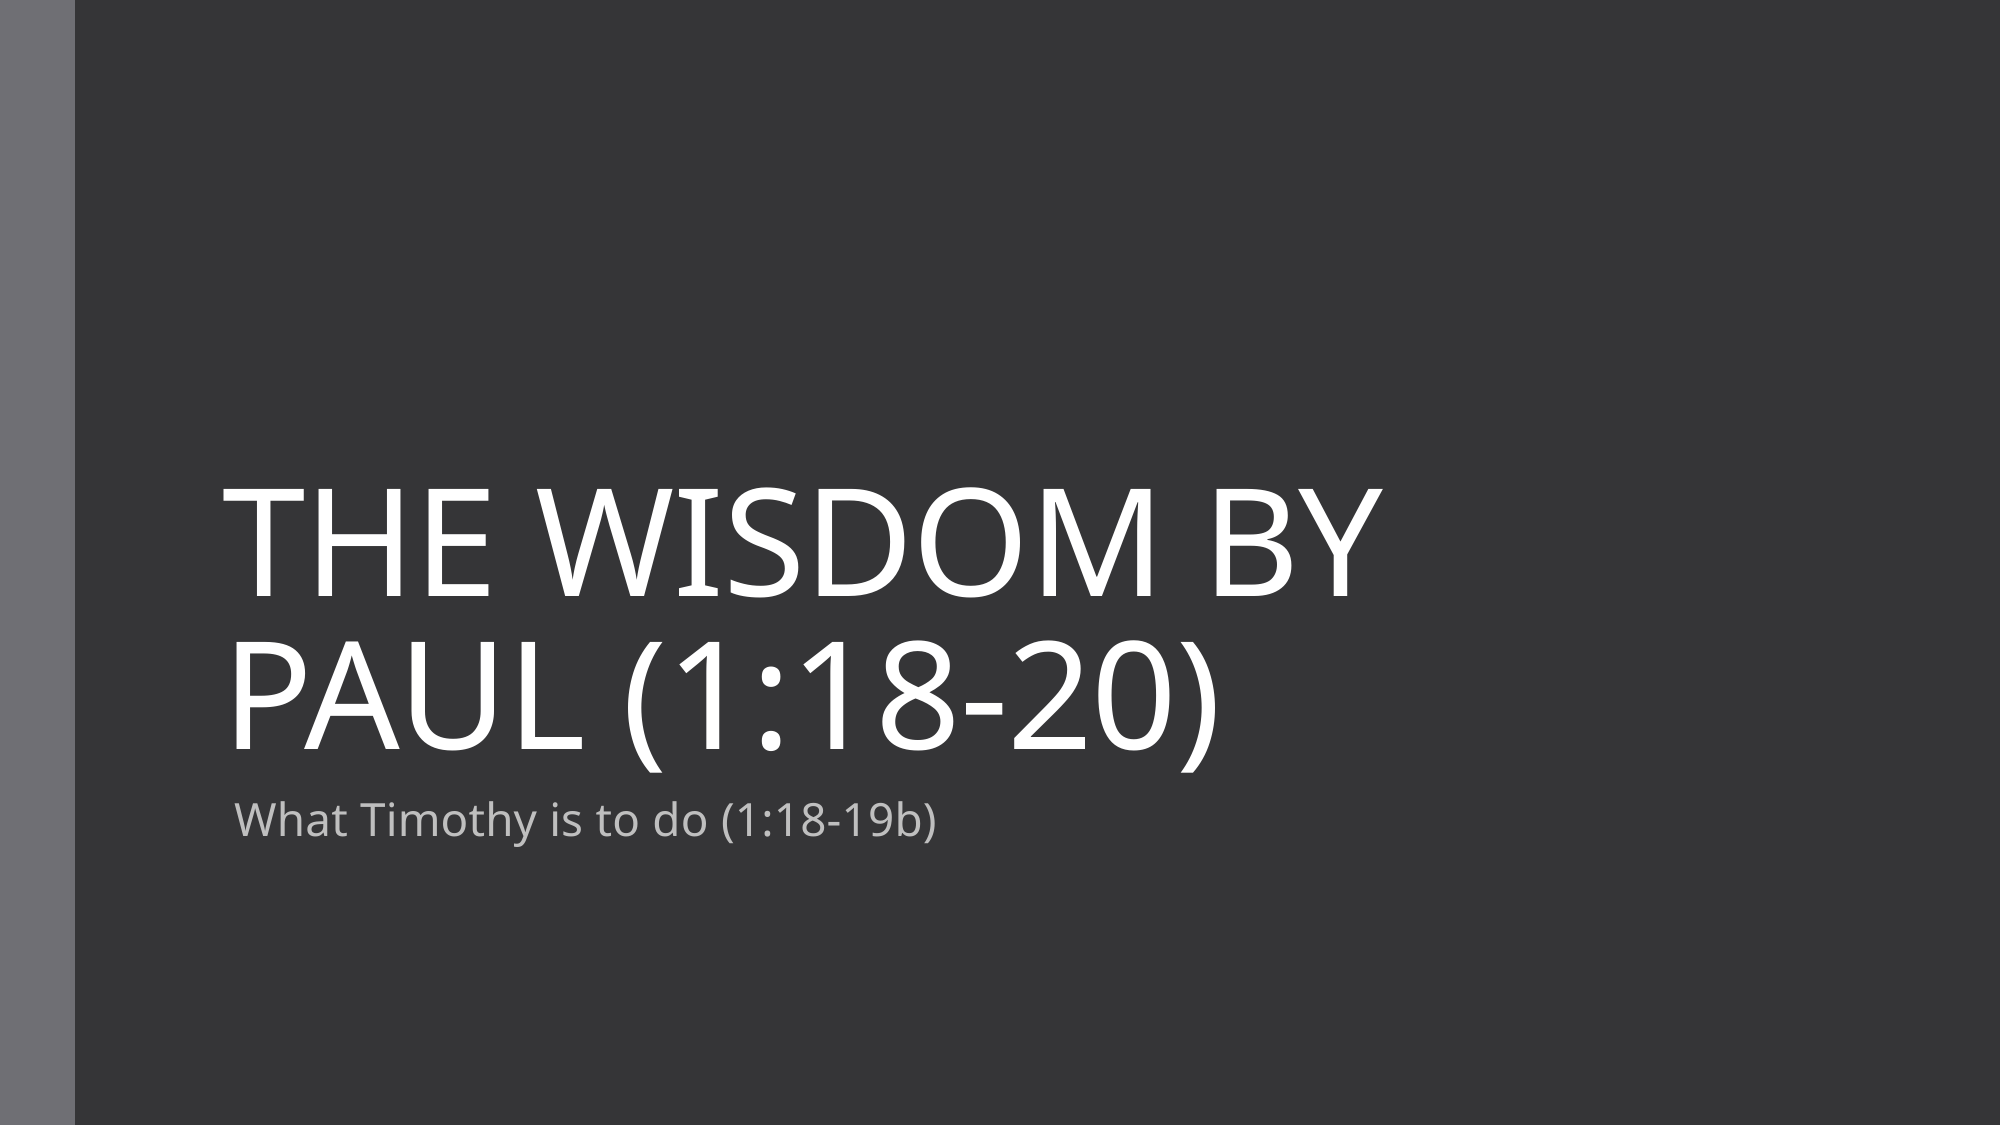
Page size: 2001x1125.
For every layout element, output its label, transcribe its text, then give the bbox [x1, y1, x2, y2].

title THE WISDOM BY PAUL (1:18-20) [206, 124, 1752, 787]
subtitle What Timothy is to do (1:18-19b) [206, 787, 1752, 1066]
